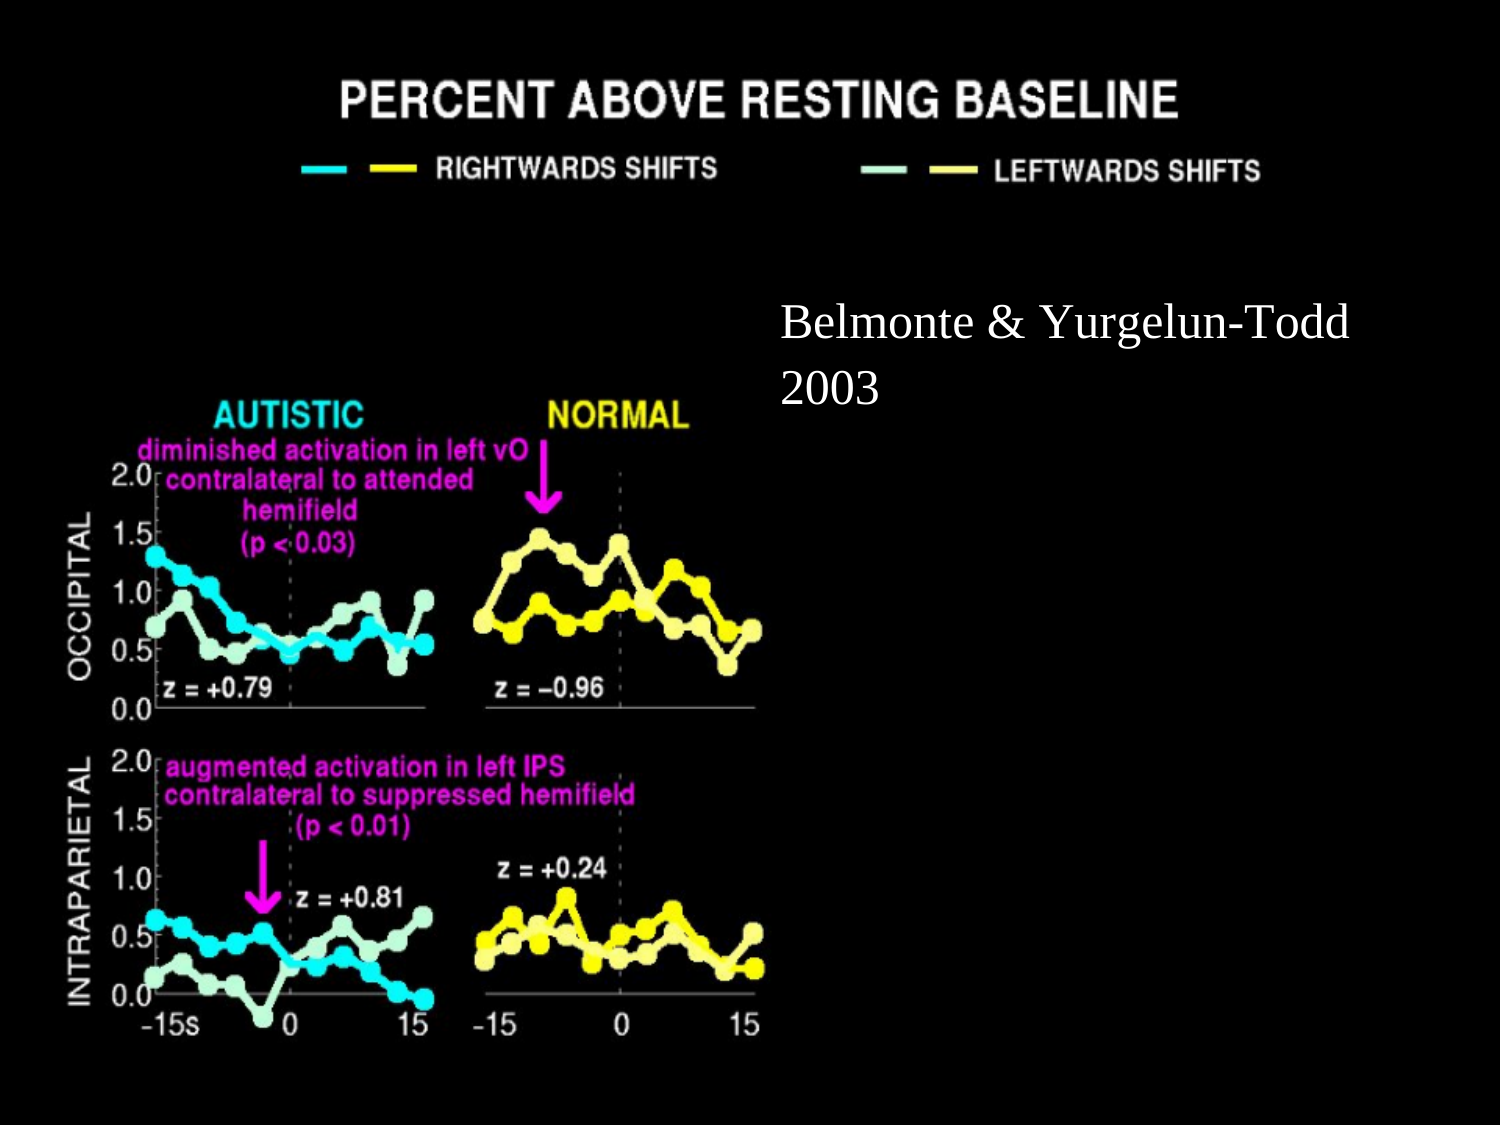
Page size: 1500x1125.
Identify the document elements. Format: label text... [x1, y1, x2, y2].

picture [0, 0, 1500, 1125]
title Belmonte & Yurgelun-Todd 2003 [765, 299, 1474, 400]
